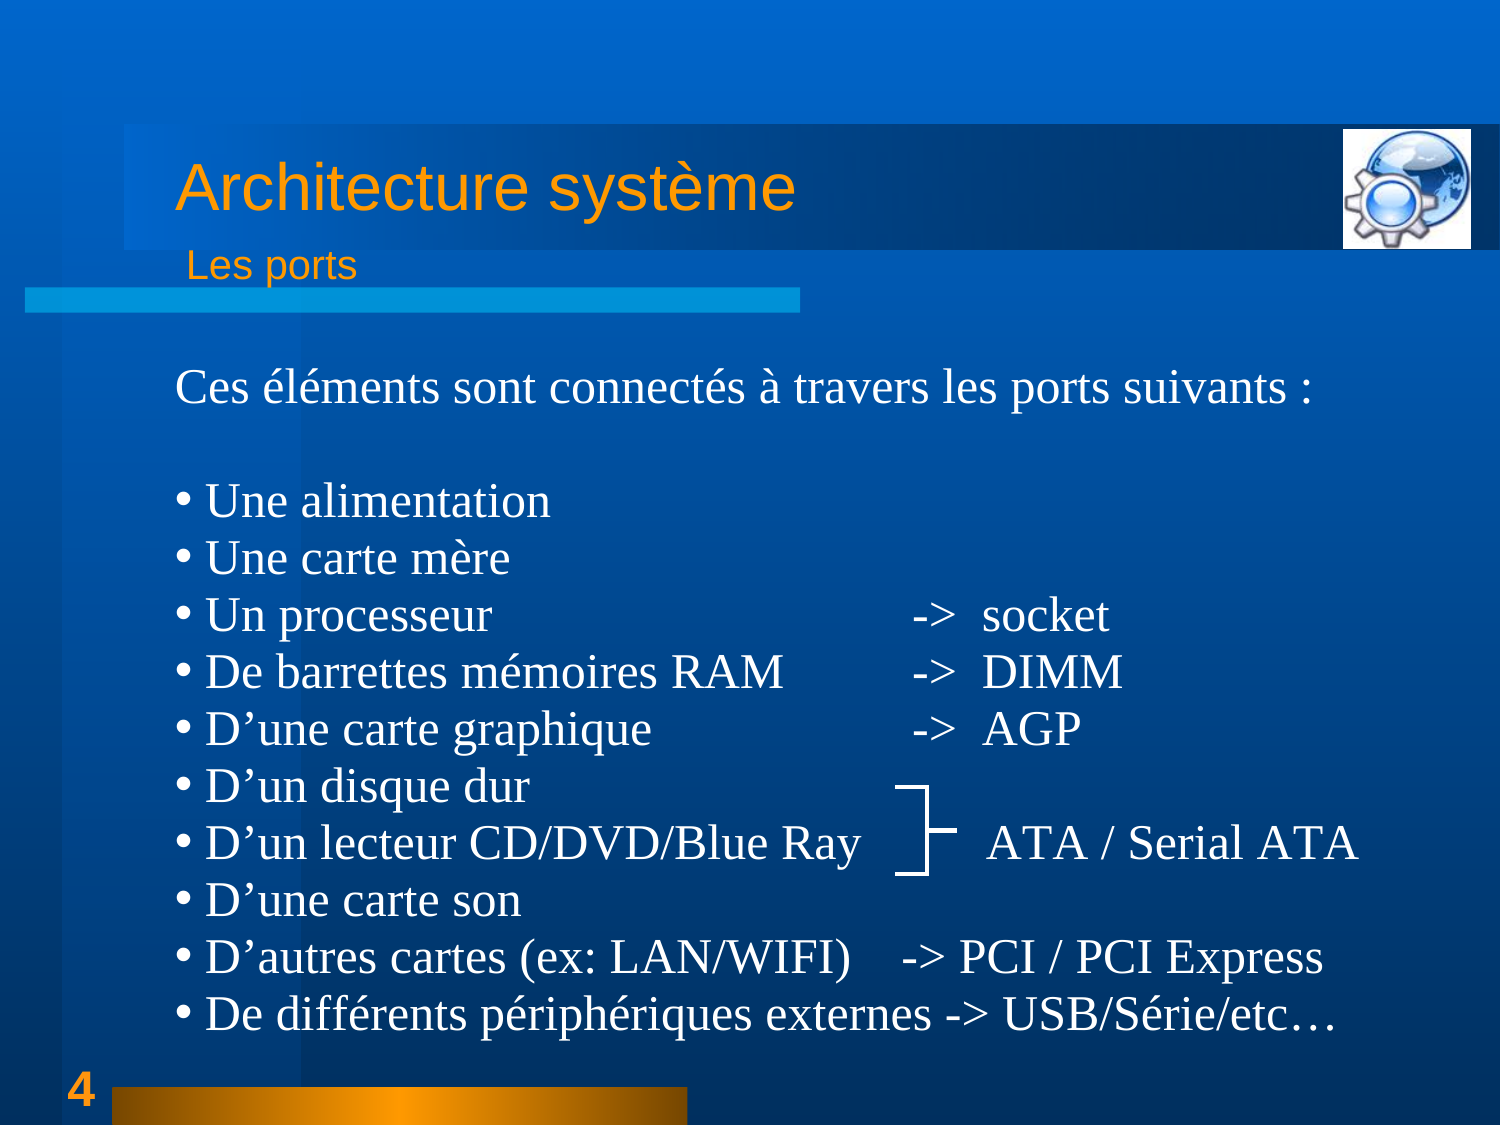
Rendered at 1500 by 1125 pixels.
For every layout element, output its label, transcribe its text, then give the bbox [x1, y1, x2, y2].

text_box Les ports [171, 233, 1365, 297]
text_box Architecture système [160, 141, 1354, 234]
text_box Ces éléments sont connectés à travers les ports suivants : Une alimentation Une carte mère Un processeur -> socket De barrettes mémoires RAM -> DIMM D’une carte graphique -> AGP D’un disque dur D’un lecteur CD/DVD/Blue Ray ATA / Serial ATA D’une carte son D’autres cartes (ex: LAN/WIFI) -> PCI / PCI Express De différents périphériques externes -> USB/Série/etc… [160, 350, 1388, 1125]
picture [1343, 129, 1471, 249]
